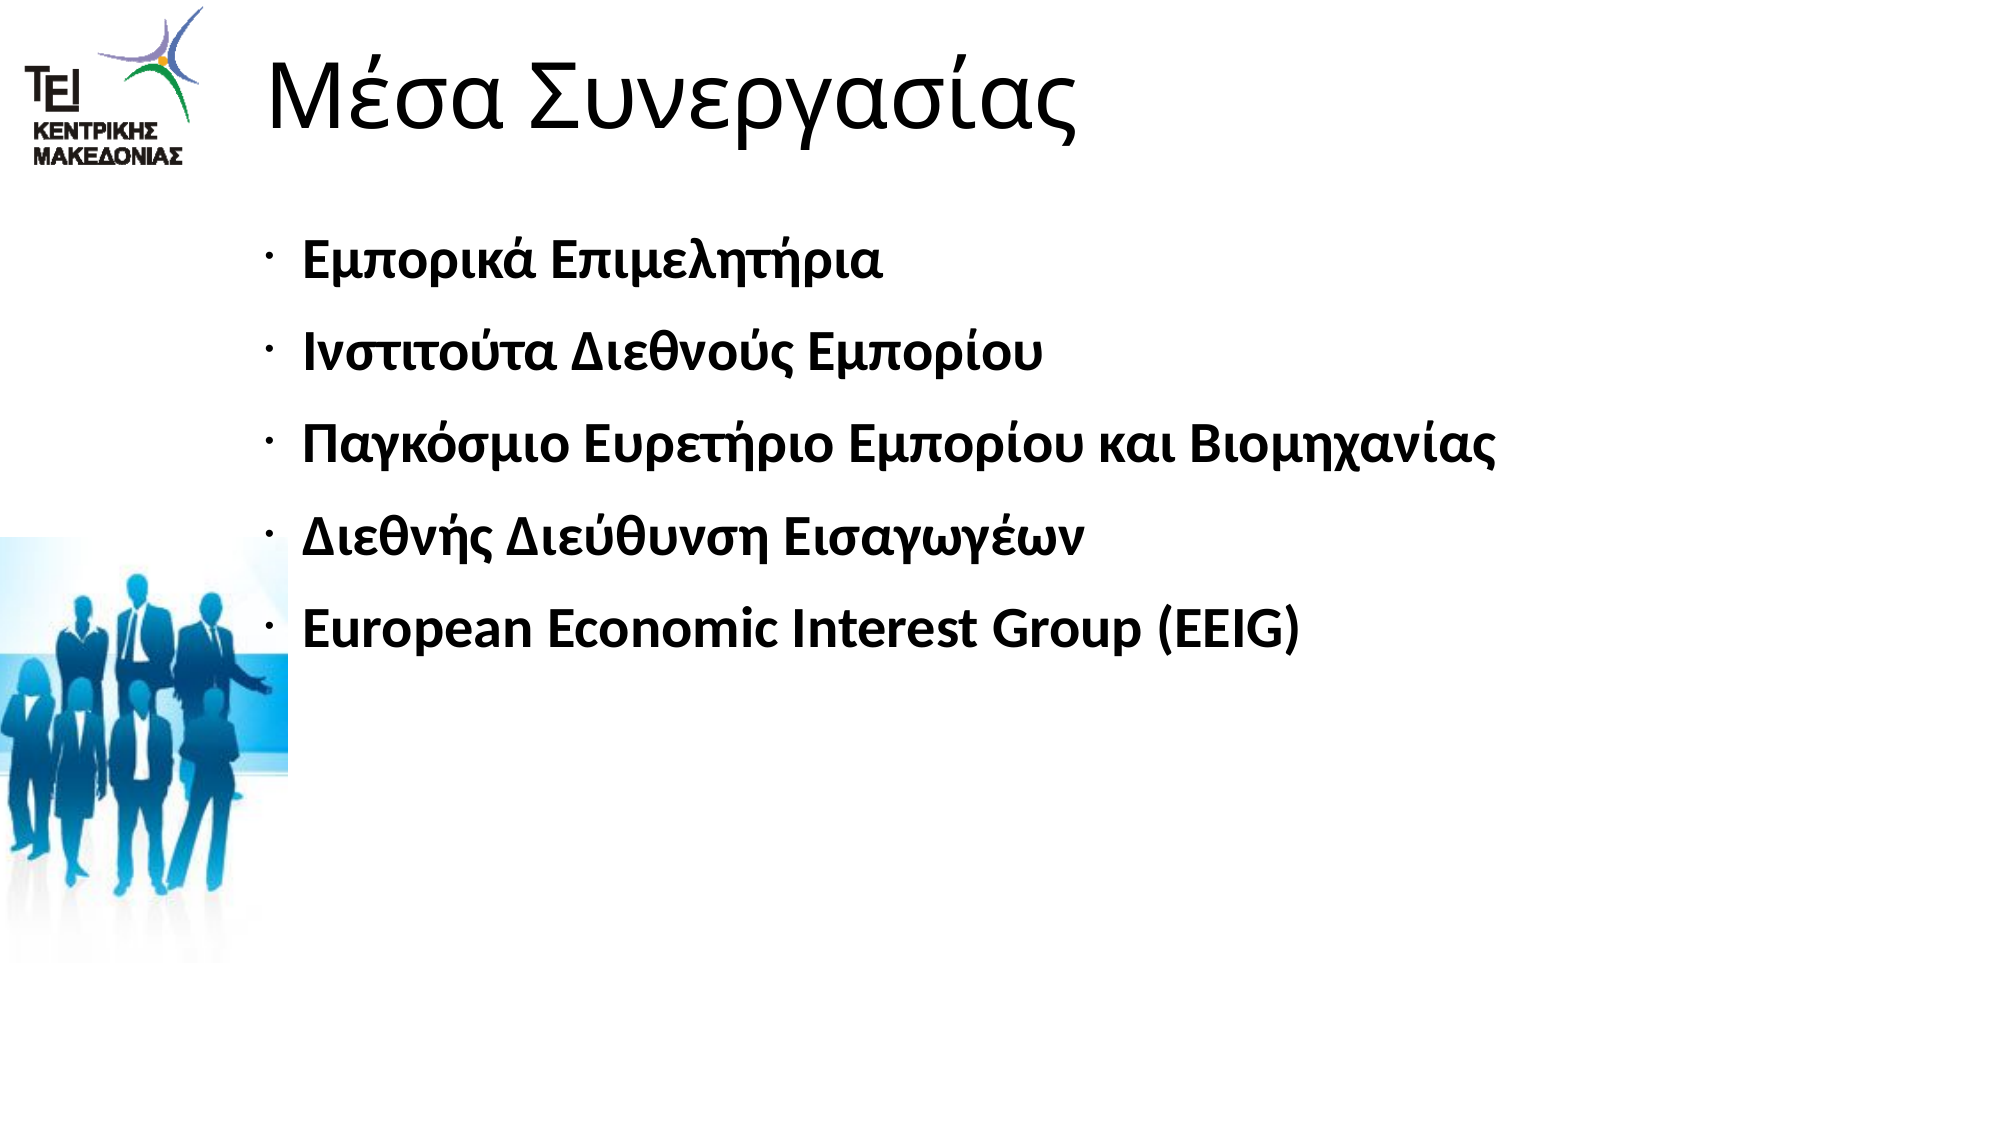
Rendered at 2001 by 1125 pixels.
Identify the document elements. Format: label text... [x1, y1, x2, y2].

picture [0, 537, 249, 963]
picture [0, 0, 135, 169]
list Εμπορικά Επιμελητήρια Ινστιτούτα Διεθνούς Εμπορίου Παγκόσμιο Ευρετήριο Εμπορίου και Βιομηχανίας Διεθνής Διεύθυνση Εισαγωγέων European Economic Interest Group (ΕΕΙG) [249, 220, 1863, 994]
title Μέσα Συνεργασίας [249, 41, 1863, 192]
